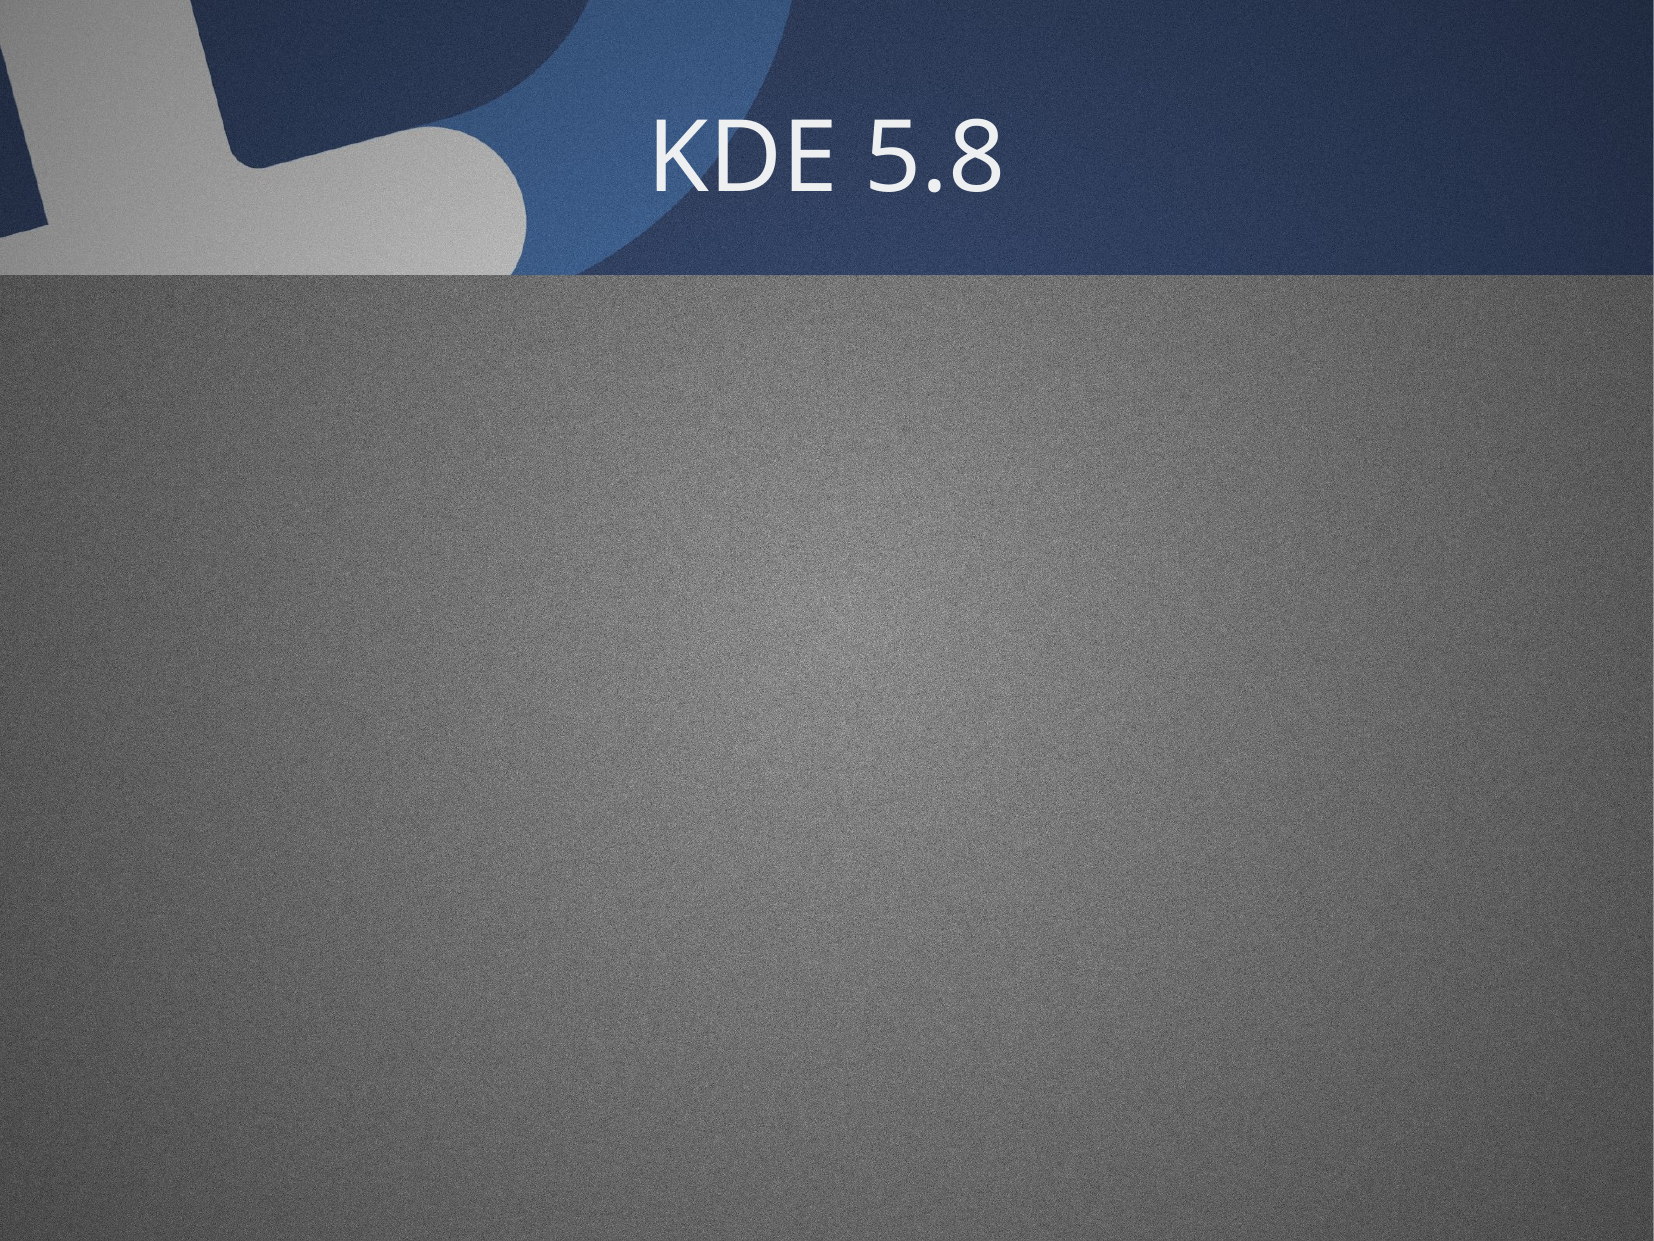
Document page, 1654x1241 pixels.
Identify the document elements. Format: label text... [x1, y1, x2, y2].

title KDE 5.8 [82, 49, 1571, 257]
picture [0, 0, 1654, 1241]
